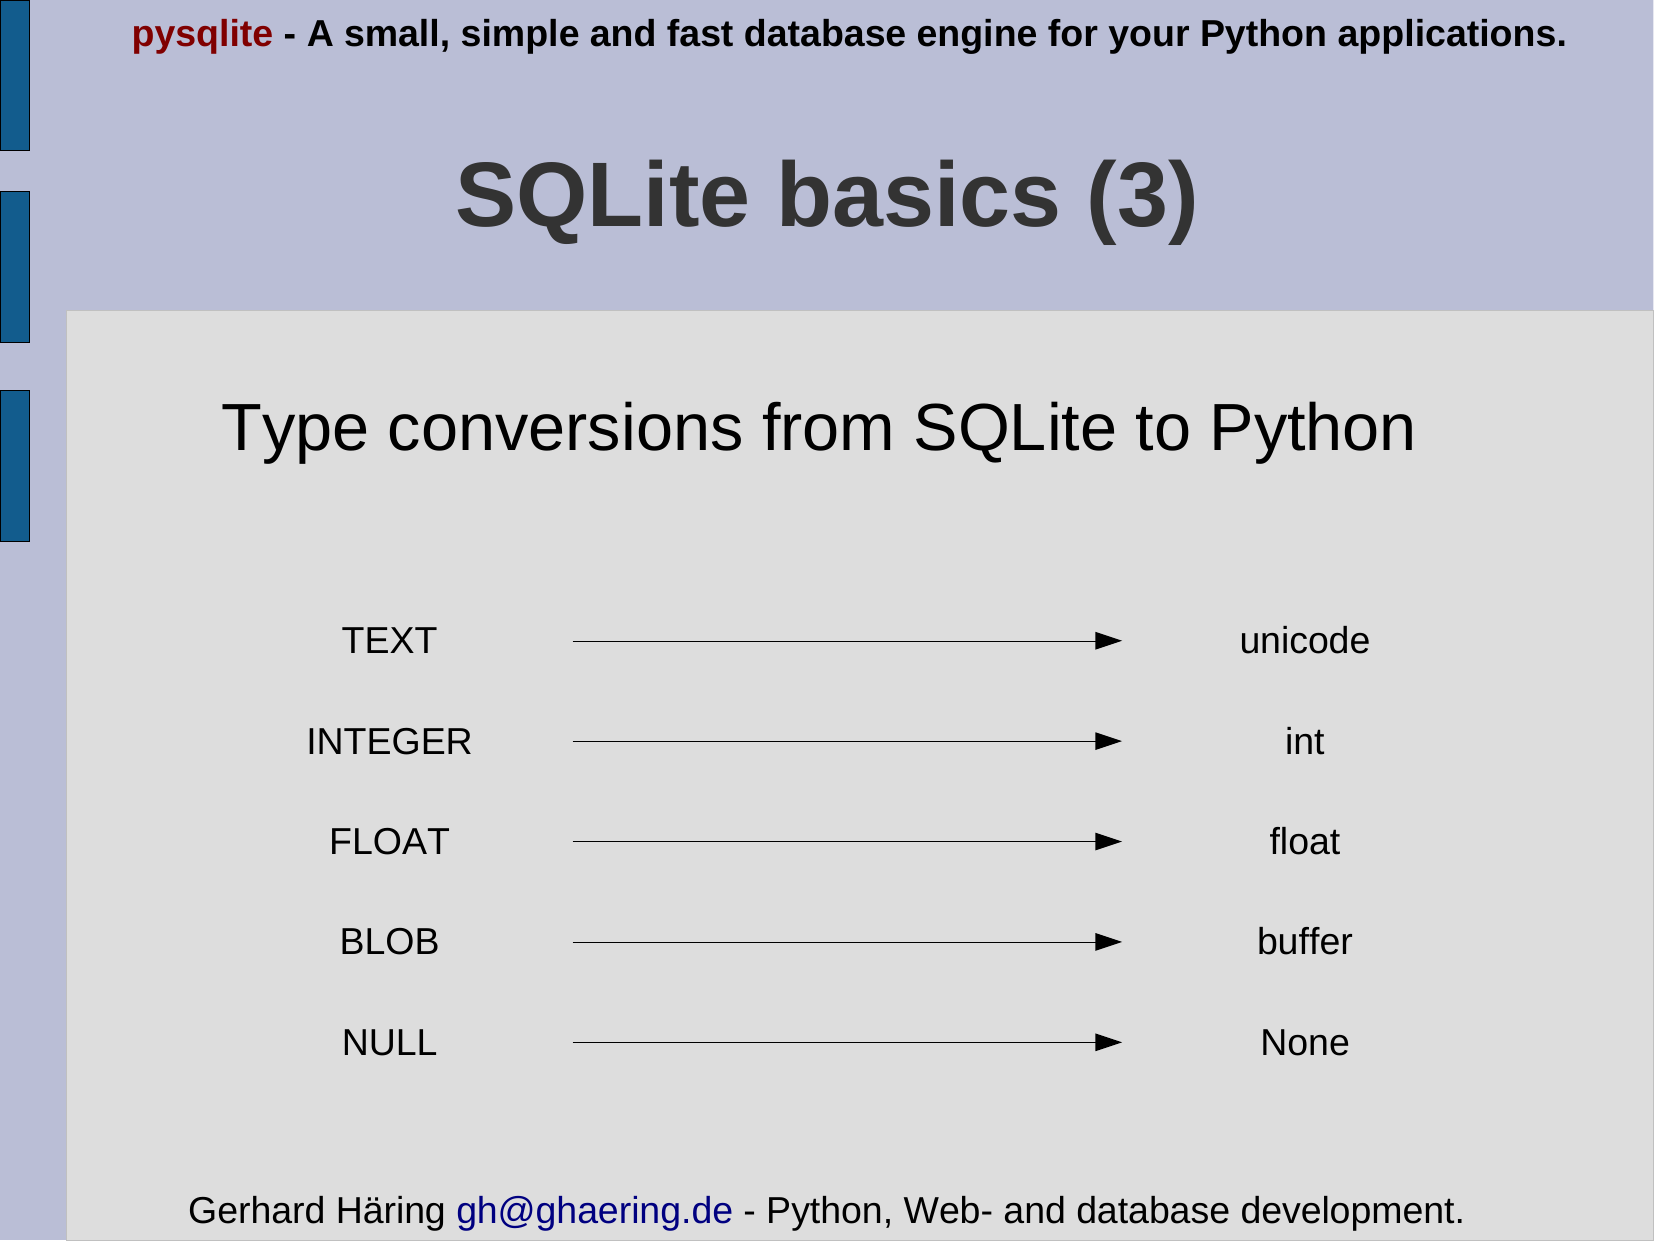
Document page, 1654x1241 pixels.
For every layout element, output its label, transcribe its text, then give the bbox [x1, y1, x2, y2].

text_box FLOAT [206, 791, 573, 891]
text_box int [1122, 691, 1488, 791]
text_box NULL [206, 992, 573, 1093]
text_box TEXT [206, 590, 573, 691]
text_box INTEGER [206, 691, 573, 791]
text_box unicode [1122, 590, 1488, 691]
text_box None [1122, 992, 1488, 1093]
text_box float [1122, 791, 1488, 891]
text_box BLOB [206, 891, 573, 992]
text_box Type conversions from SQLite to Python [206, 382, 1477, 473]
text_box buffer [1122, 891, 1488, 992]
title SQLite basics (3) [121, 91, 1534, 299]
